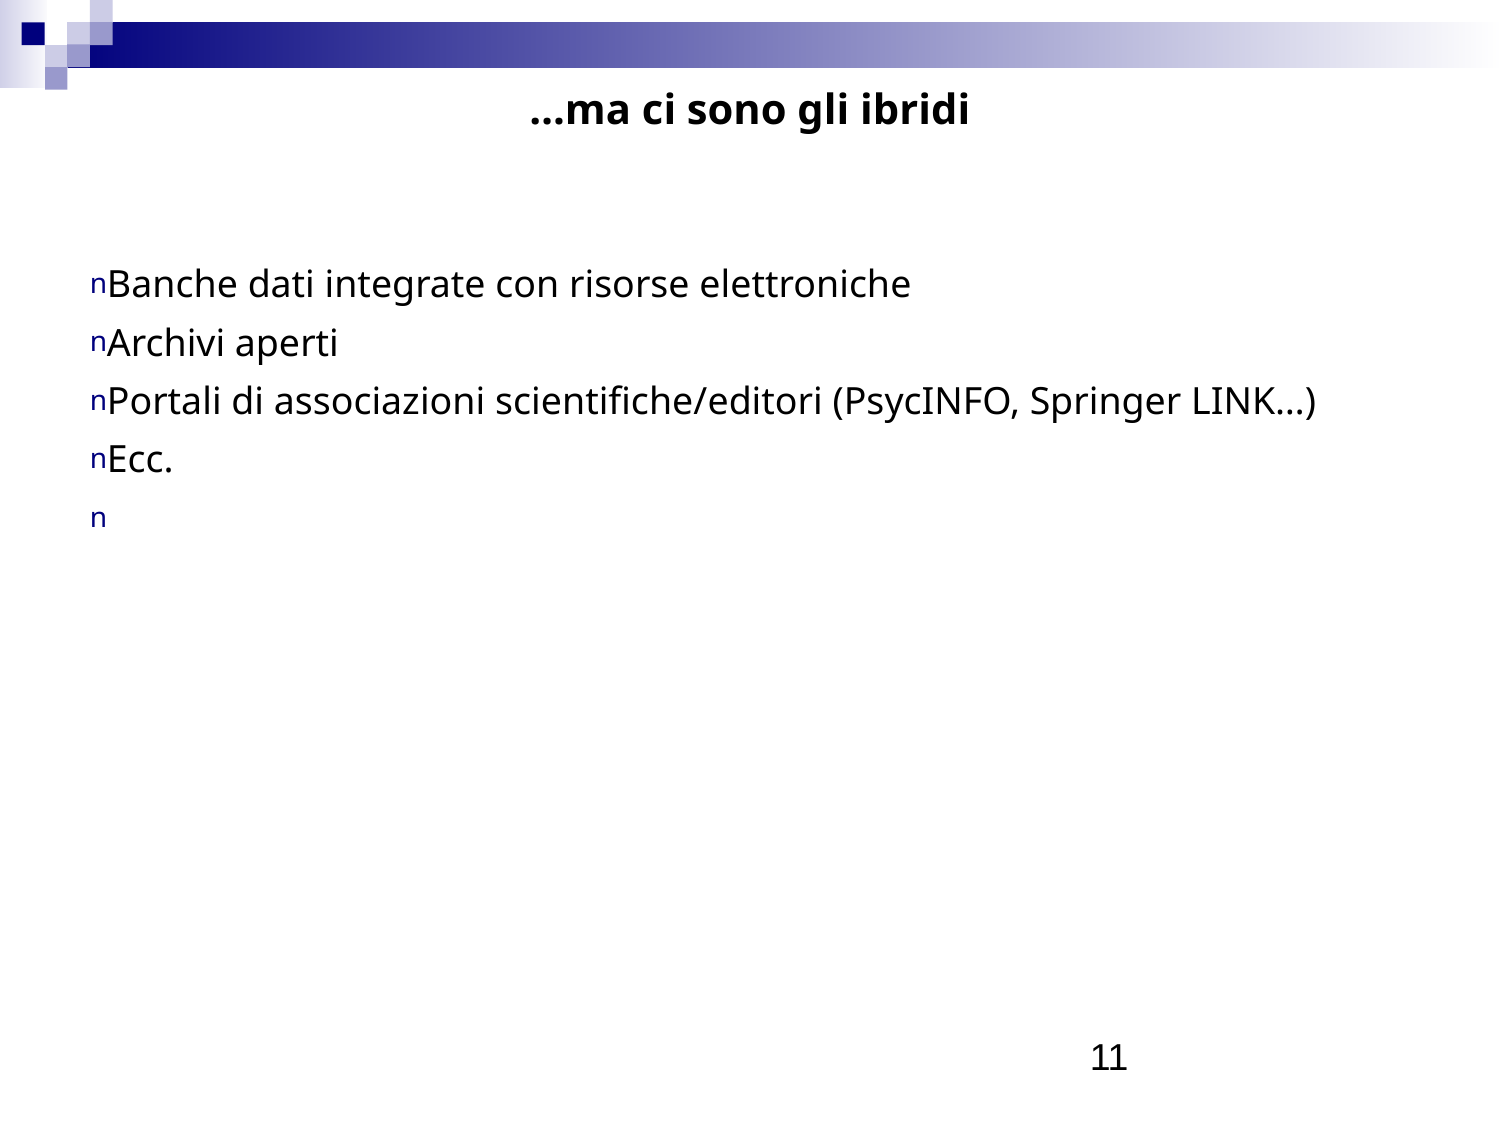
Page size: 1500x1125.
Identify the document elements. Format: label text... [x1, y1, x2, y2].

text_box [1074, 1025, 1425, 1100]
title …ma ci sono gli ibridi [75, 75, 1425, 159]
list Banche dati integrate con risorse elettroniche Archivi aperti Portali di associazioni scientifiche/editori (PsycINFO, Springer LINK…) Ecc. [75, 252, 1436, 963]
